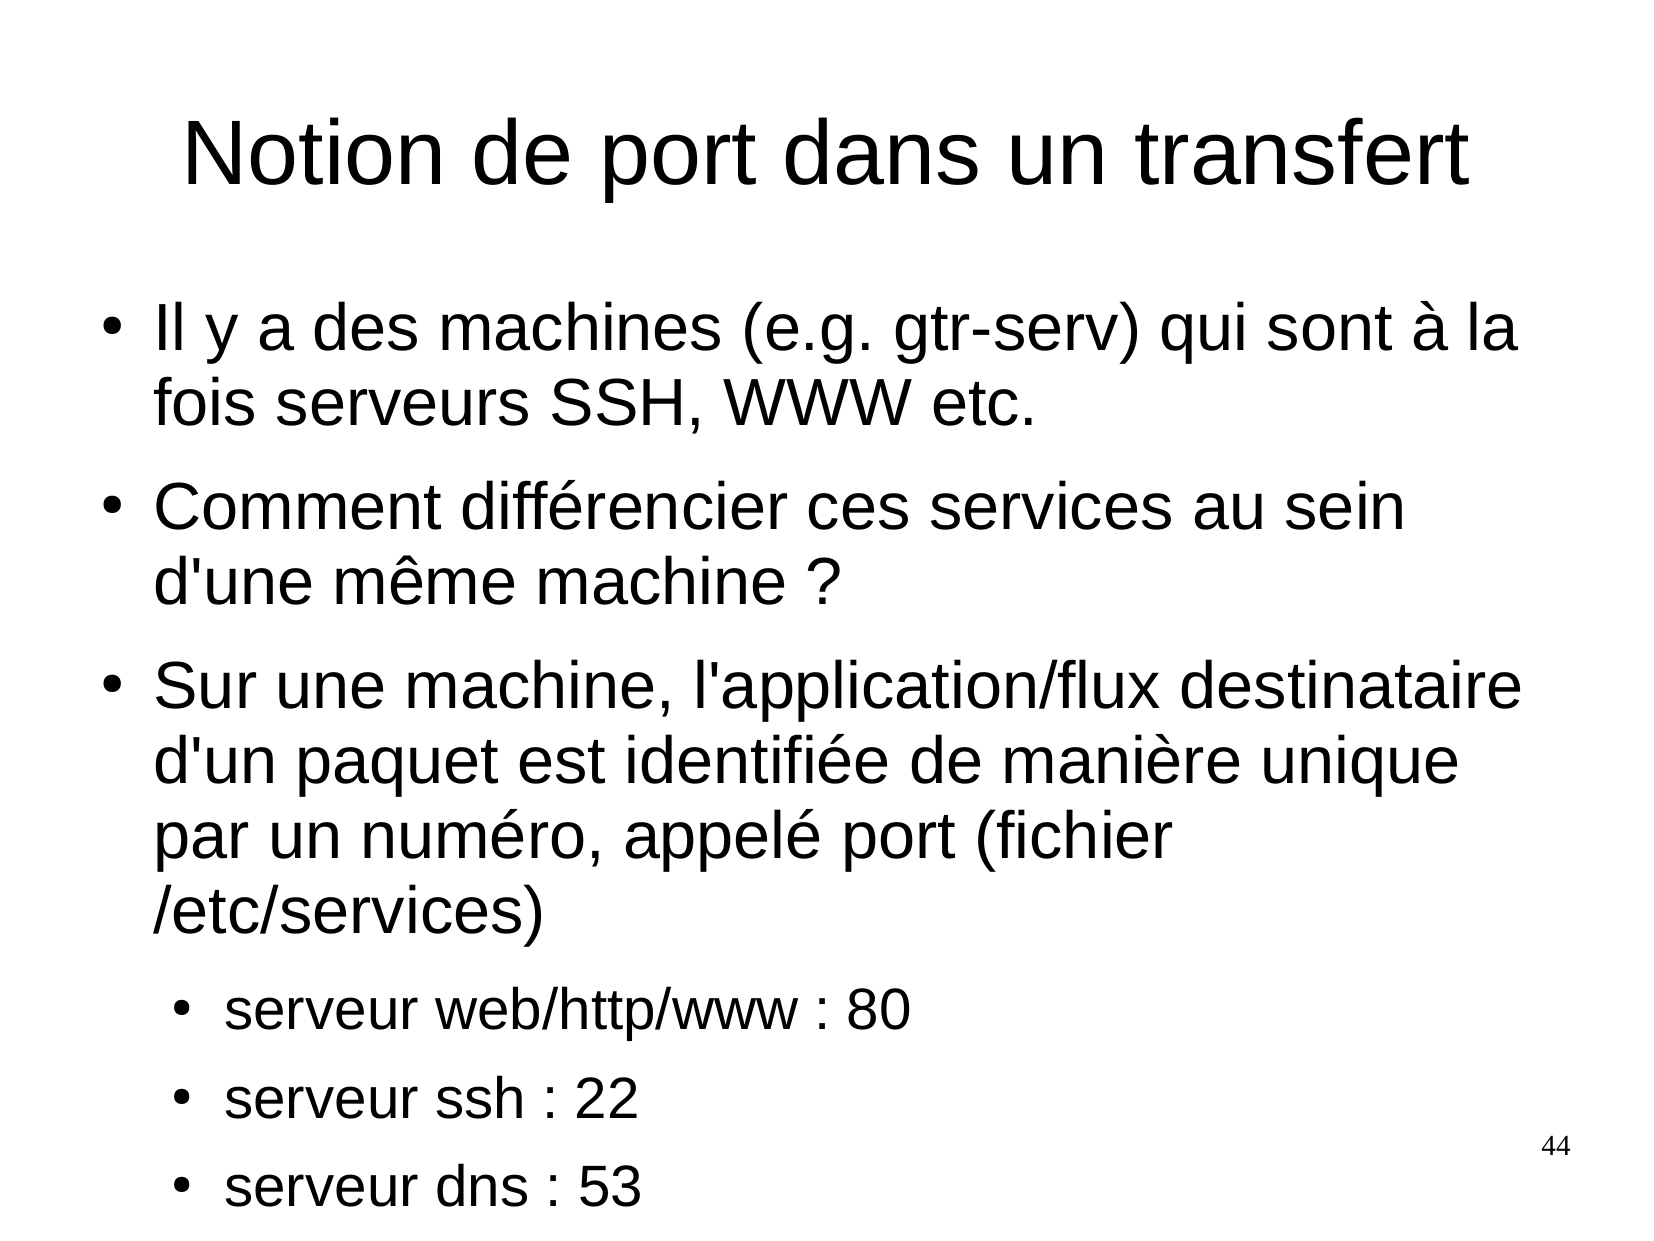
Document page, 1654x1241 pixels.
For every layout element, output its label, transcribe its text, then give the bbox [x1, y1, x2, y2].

list Il y a des machines (e.g. gtr-serv) qui sont à la fois serveurs SSH, WWW etc. Comment différencier ces services au sein d'une même machine ? Sur une machine, l'application/flux destinataire d'un paquet est identifiée de manière unique par un numéro, appelé port (fichier /etc/services) serveur web/http/www : 80 serveur ssh : 22 serveur dns : 53 [82, 290, 1571, 1220]
title Notion de port dans un transfert [82, 49, 1571, 257]
